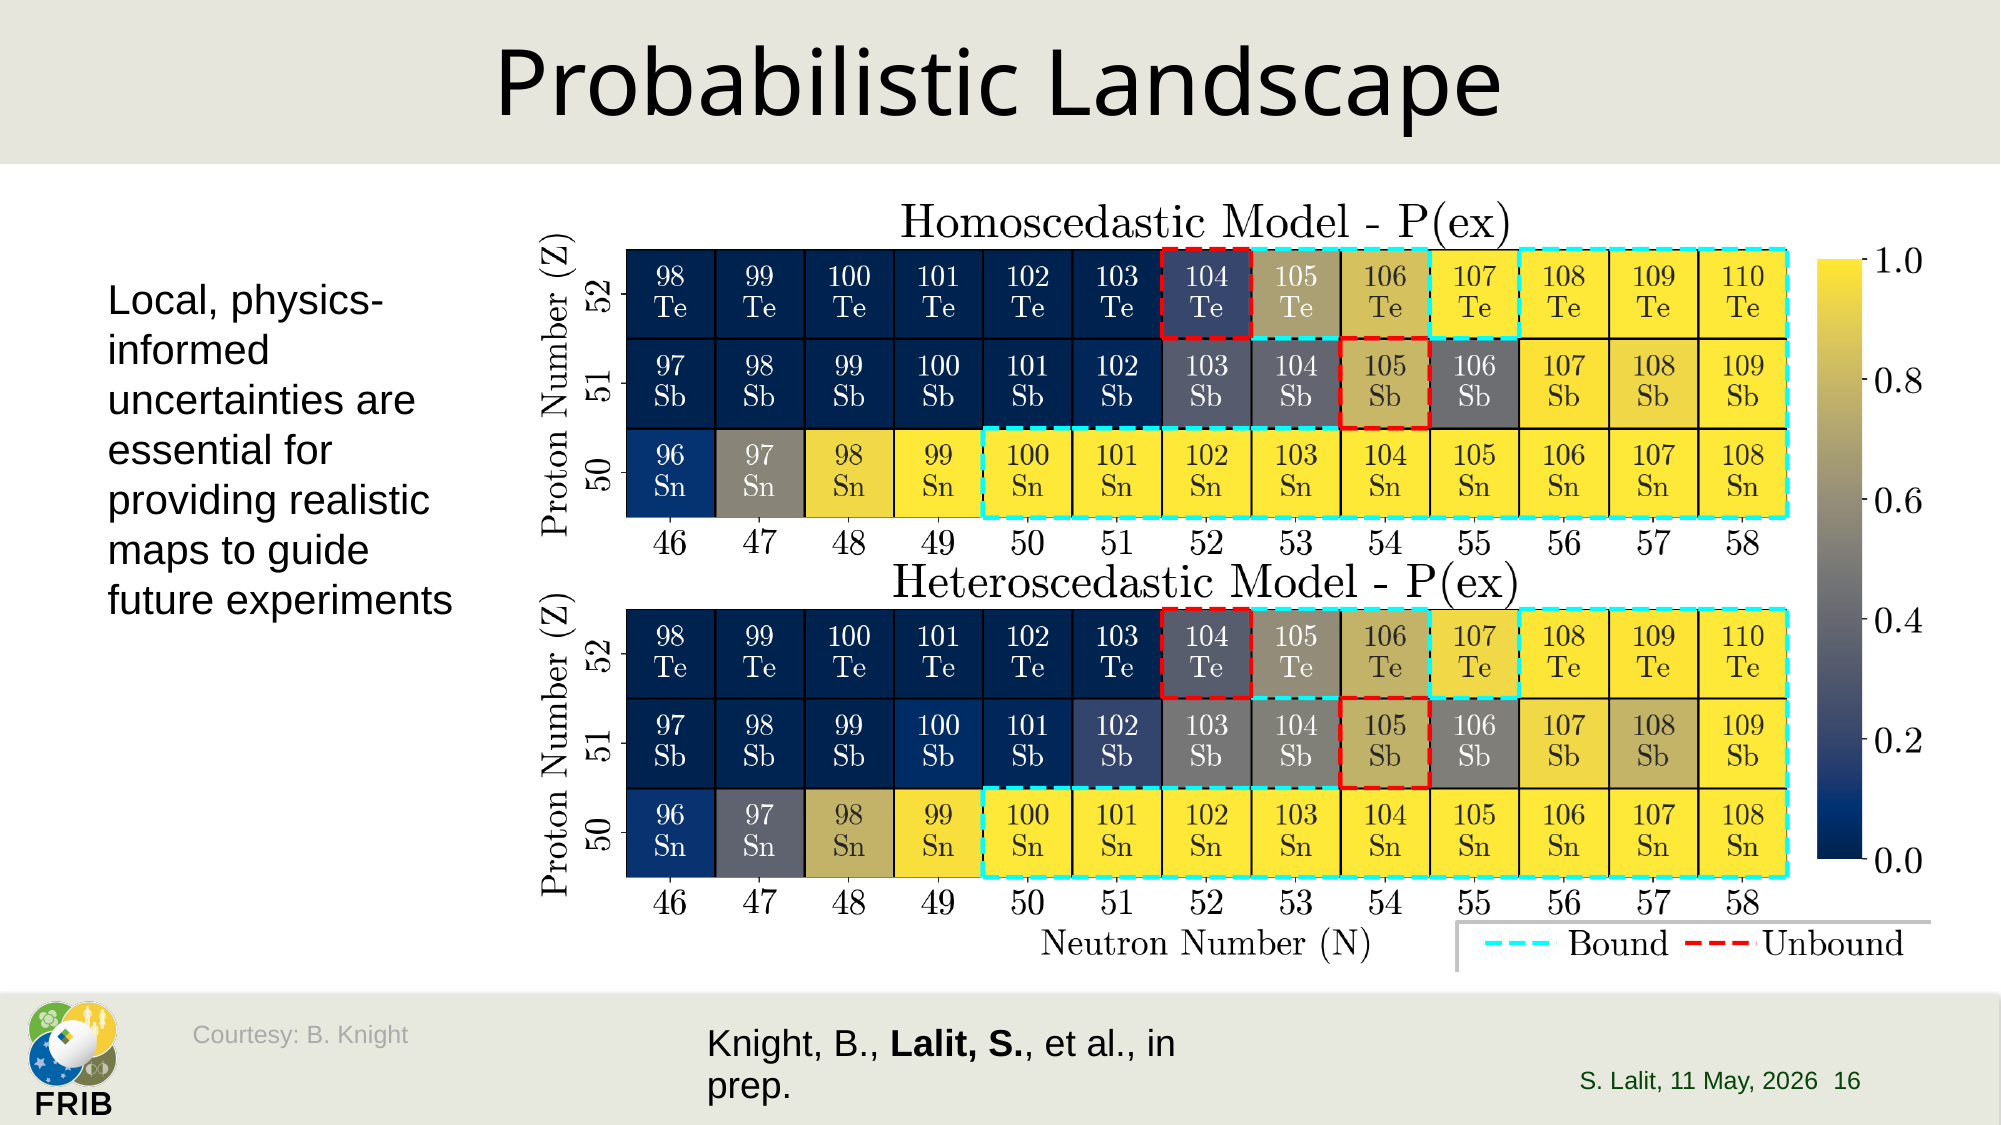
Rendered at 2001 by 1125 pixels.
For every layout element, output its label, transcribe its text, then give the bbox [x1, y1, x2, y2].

text_box Courtesy: B. Knight [177, 1011, 583, 1057]
picture [21, 994, 124, 1115]
picture [0, 0, 2000, 164]
text_box Probabilistic Landscape [16, 32, 1983, 140]
text_box Knight, B., Lalit, S., et al., in prep. [692, 1015, 1287, 1073]
text_box Local, physics- informed uncertainties are essential for providing realistic maps to guide future experiments [18, 257, 498, 638]
picture [507, 183, 1931, 972]
